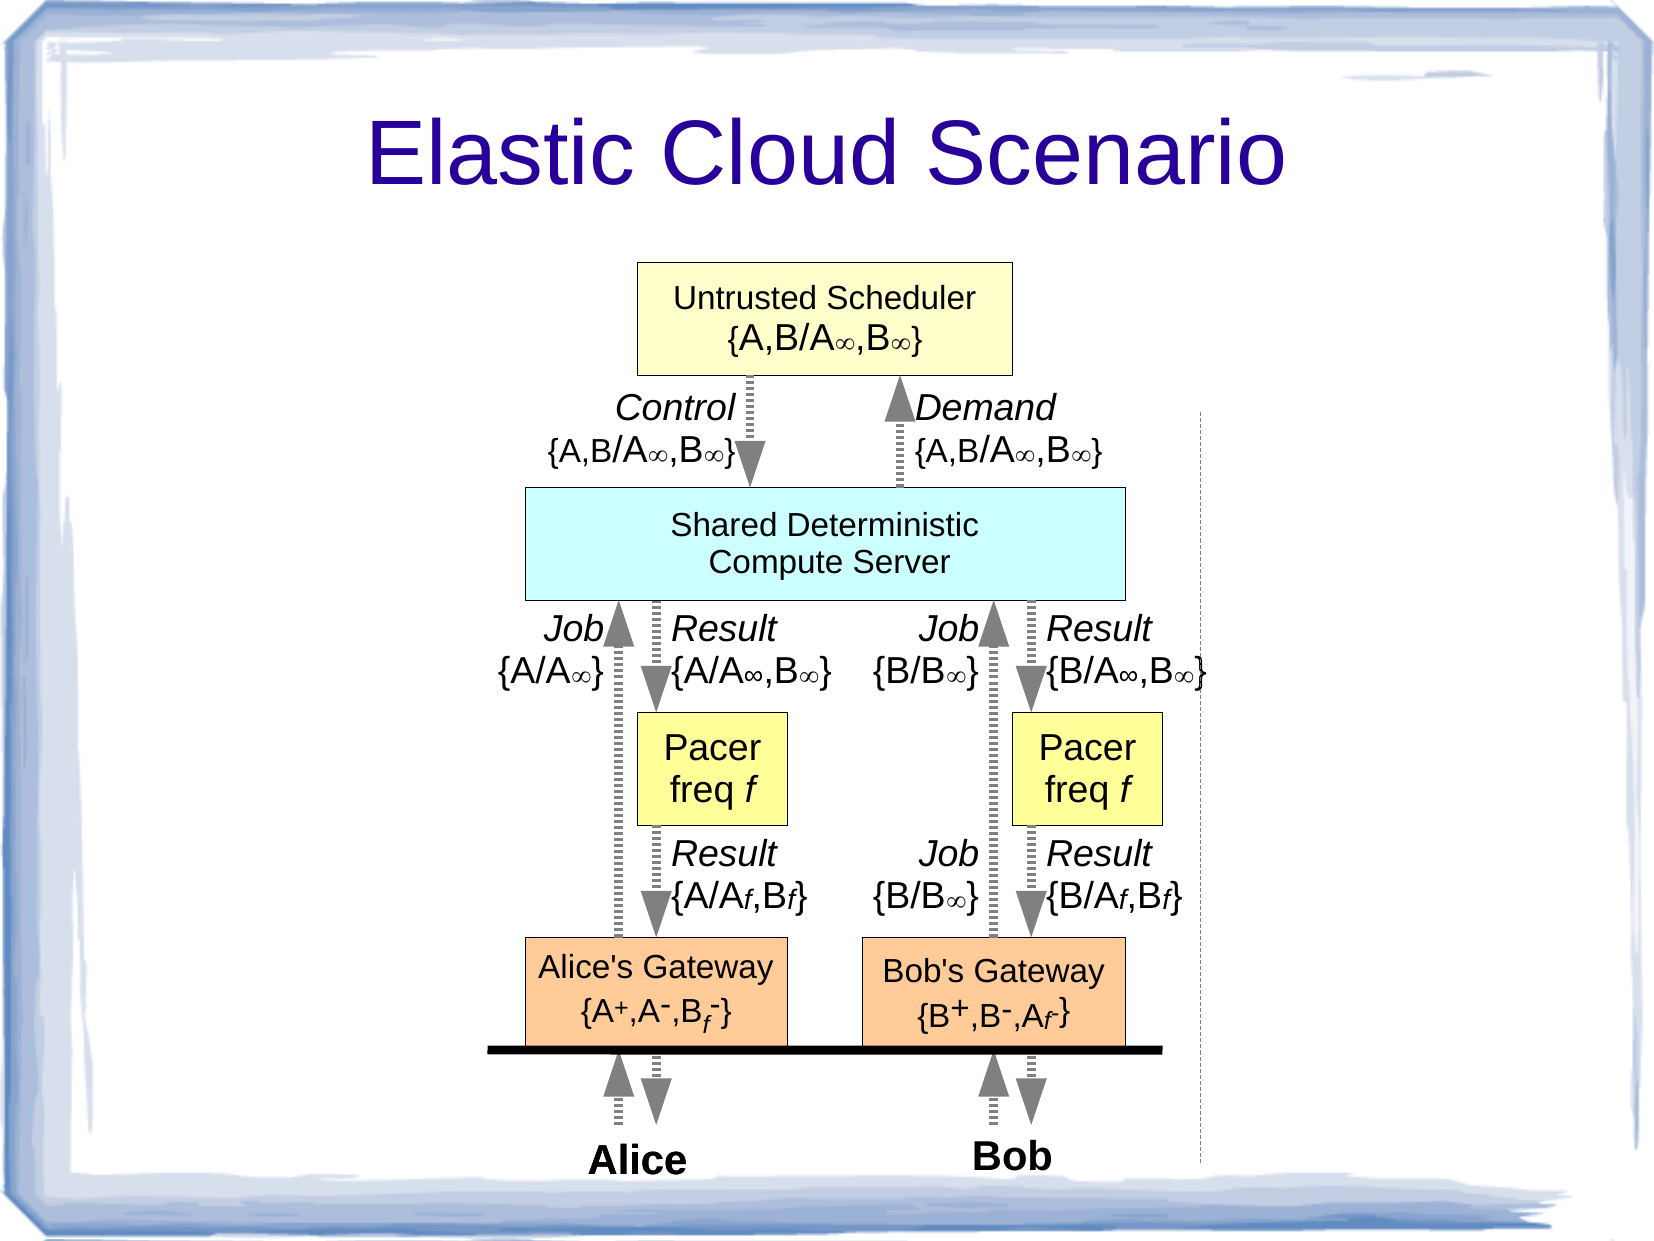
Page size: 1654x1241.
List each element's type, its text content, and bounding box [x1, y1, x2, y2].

text_box Pacer freq f [637, 712, 788, 826]
text_box Shared Deterministic Compute Server [525, 487, 1126, 601]
text_box Job {B/B∞} [843, 600, 994, 709]
text_box Bob's Gateway {B+,B-,Af-} [862, 937, 1126, 1045]
text_box Result {B/A∞,B∞} [1031, 600, 1238, 709]
text_box Pacer freq f [1012, 712, 1163, 826]
text_box Result {A/Af,Bf} [656, 825, 843, 932]
picture [0, 0, 1654, 1241]
text_box Untrusted Scheduler {A,B/A∞,B∞} [637, 262, 1013, 376]
text_box Job {B/B∞} [843, 825, 994, 934]
text_box Result {A/A∞,B∞} [656, 601, 843, 709]
text_box Demand {A,B/A∞,B∞} [900, 378, 1163, 488]
text_box Control {A,B/A∞,B∞} [487, 378, 751, 488]
text_box Alice's Gateway {A+,A-,Bf-} [525, 937, 788, 1045]
text_box Alice [487, 1129, 788, 1201]
text_box Bob [862, 1125, 1163, 1197]
title Elastic Cloud Scenario [82, 49, 1571, 257]
text_box Result {B/Af,Bf} [1031, 825, 1238, 932]
text_box Job {A/A∞} [468, 600, 619, 709]
